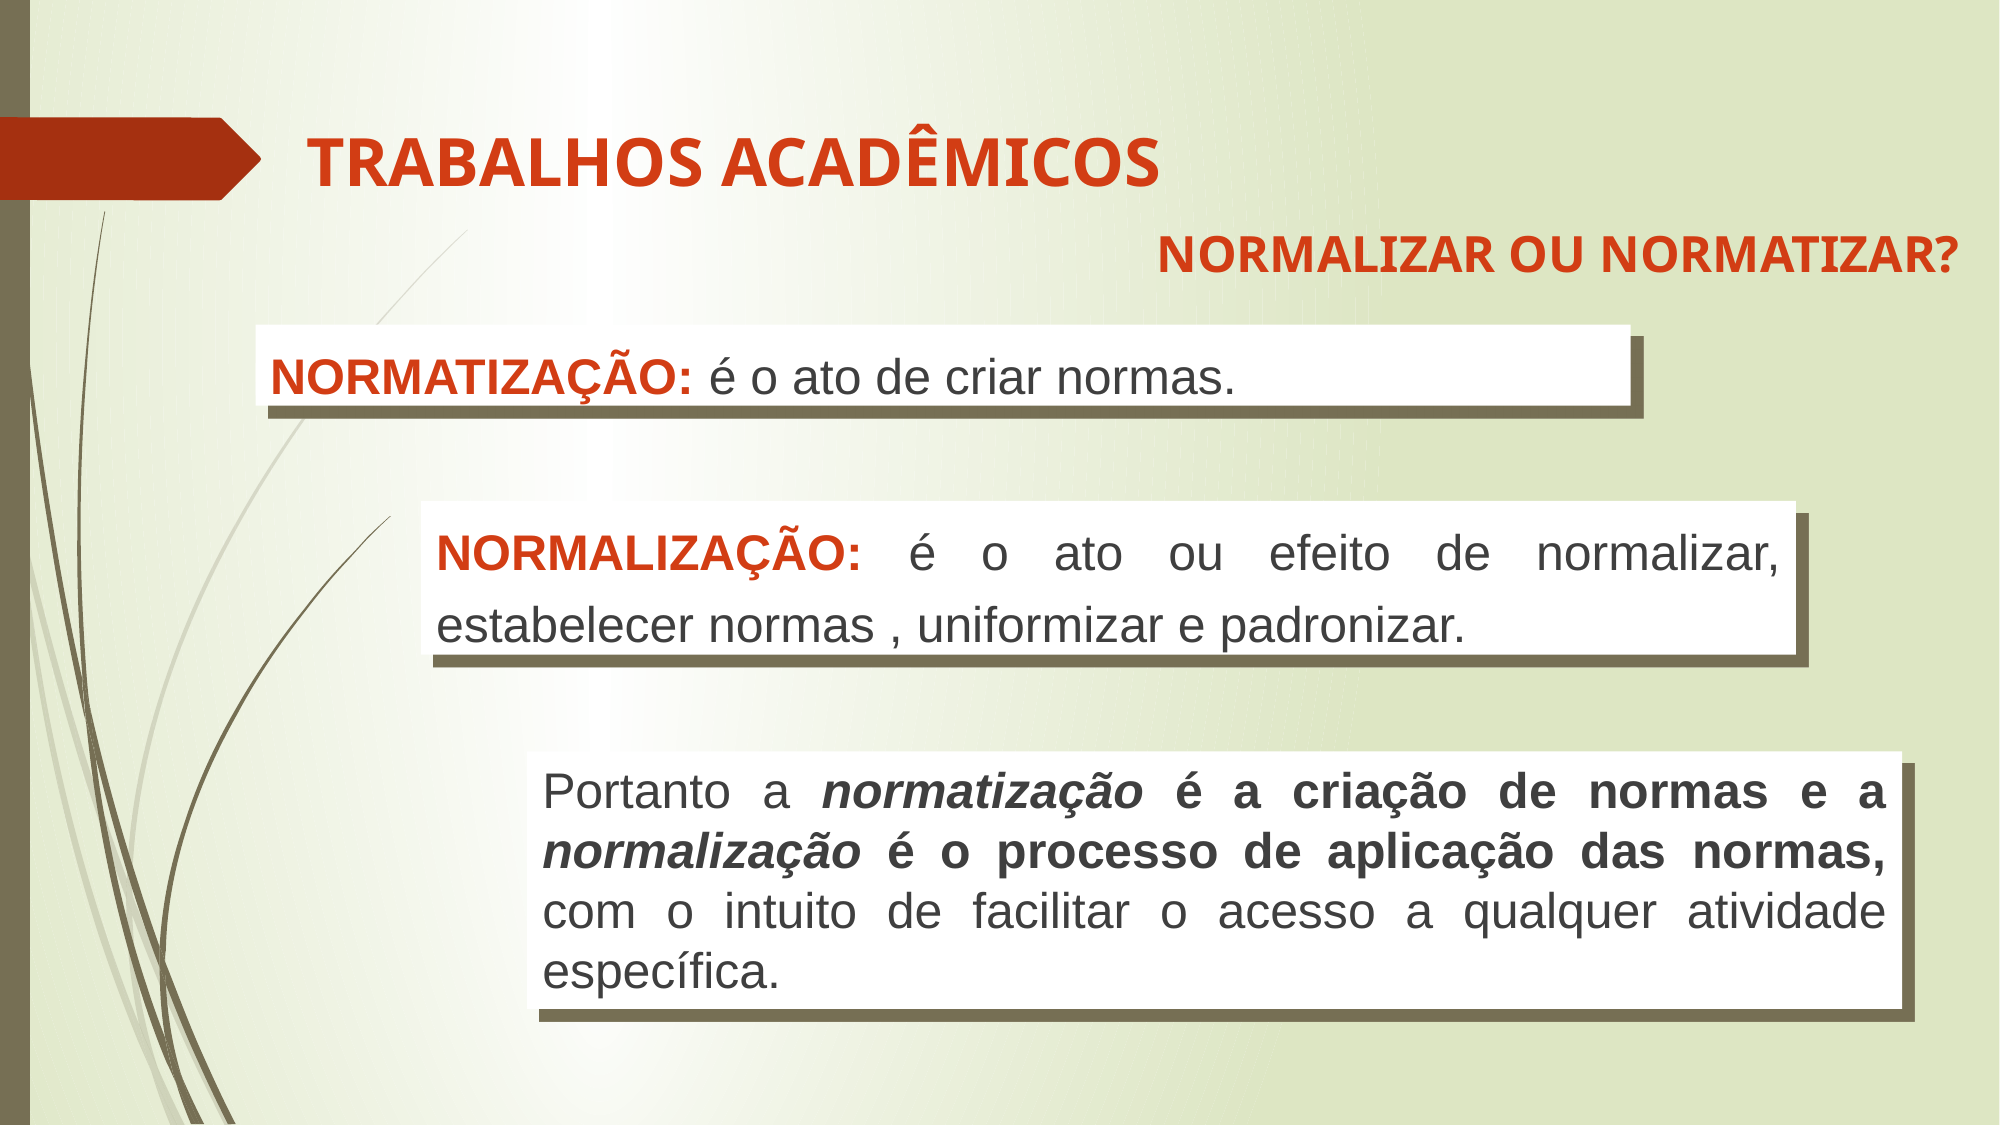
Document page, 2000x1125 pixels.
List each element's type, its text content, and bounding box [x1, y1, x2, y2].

text_box NORMALIZAÇÃO: é o ato ou efeito de normalizar, estabelecer normas , uniformizar e padronizar. [420, 500, 1796, 655]
text_box Portanto a normatização é a criação de normas e a normalização é o processo de aplicação das normas, com o intuito de facilitar o acesso a qualquer atividade específica. [527, 751, 1903, 1009]
text_box NORMATIZAÇÃO: é o ato de criar normas. [255, 324, 1631, 406]
text_box NORMALIZAR OU NORMATIZAR? [1141, 214, 1981, 291]
text_box TRABALHOS ACADÊMICOS [291, 112, 1844, 219]
